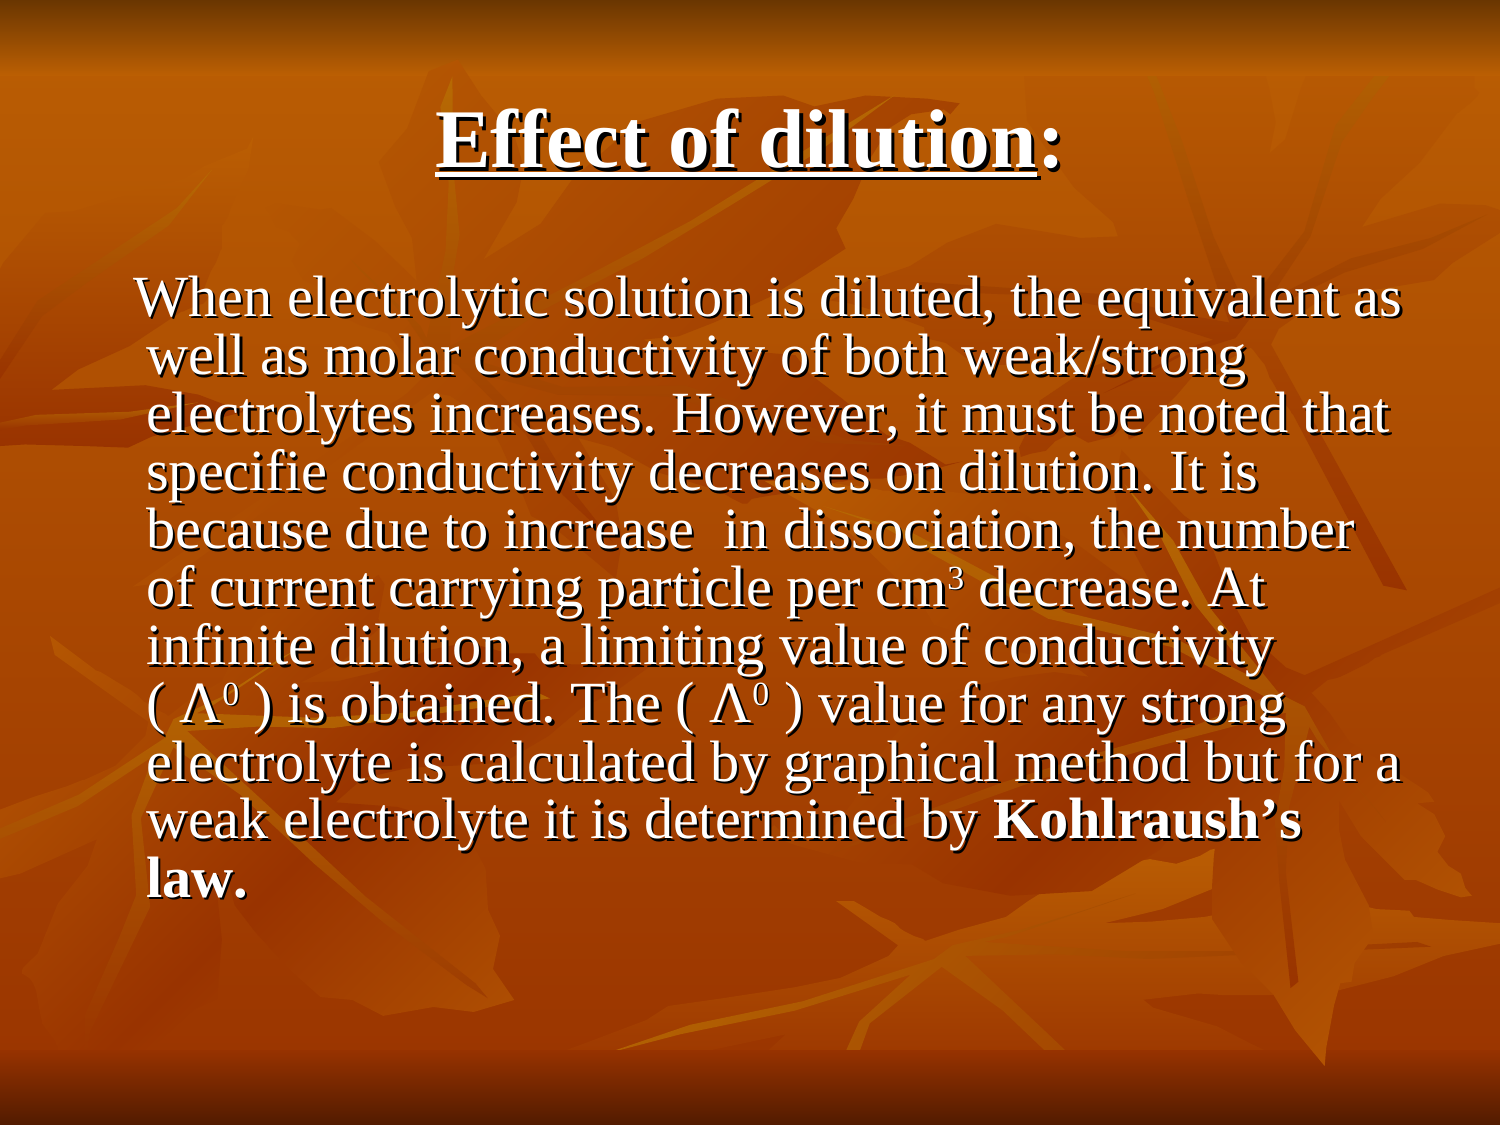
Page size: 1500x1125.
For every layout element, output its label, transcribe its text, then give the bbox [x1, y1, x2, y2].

title Effect of dilution: [75, 45, 1426, 234]
list When electrolytic solution is diluted, the equivalent as well as molar conductivity of both weak/strong electrolytes increases. However, it must be noted that specifie conductivity decreases on dilution. It is because due to increase in dissociation, the number of current carrying particle per cm3 decrease. At infinite dilution, a limiting value of conductivity ( Λ0 ) is obtained. The ( Λ0 ) value for any strong electrolyte is calculated by graphical method but for a weak electrolyte it is determined by Kohlraush’s law. [75, 262, 1426, 1006]
